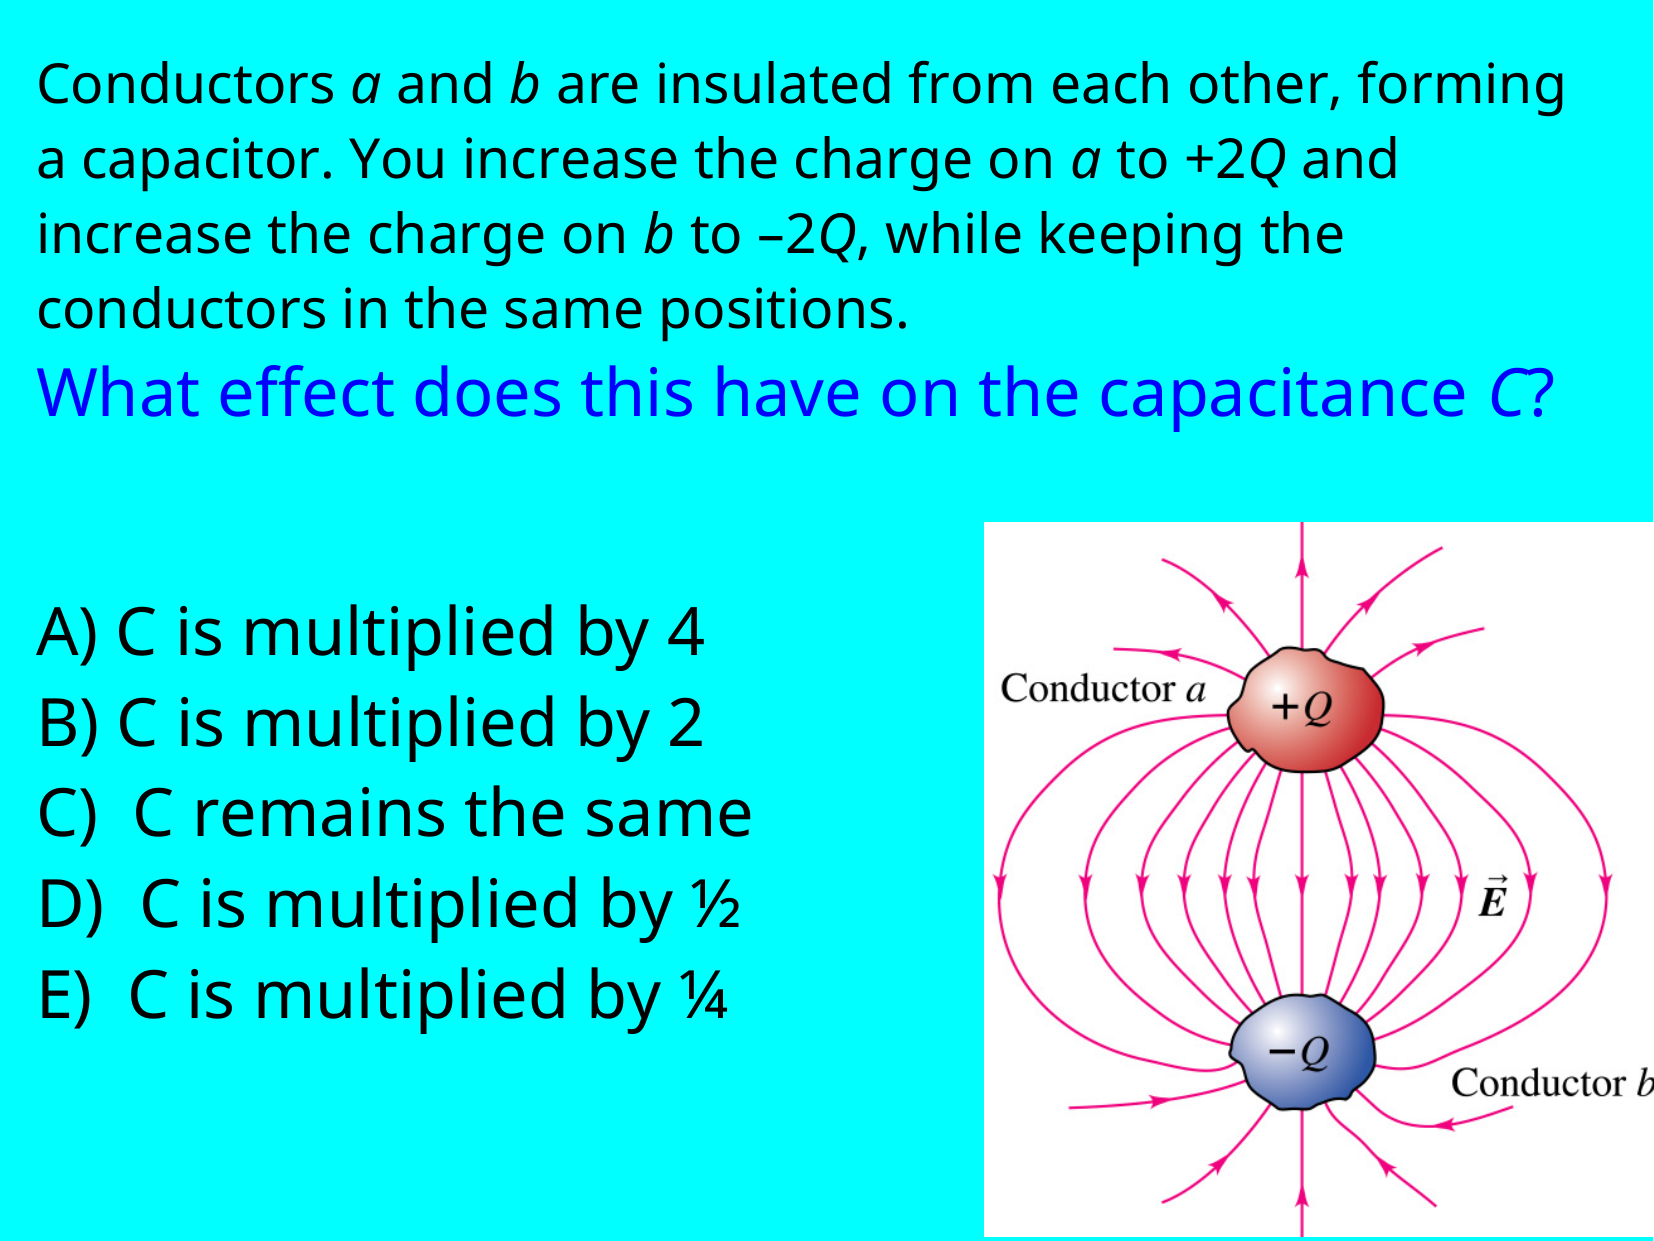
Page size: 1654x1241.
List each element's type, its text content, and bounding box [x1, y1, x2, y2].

picture [0, 0, 1654, 1241]
text_box Conductors a and b are insulated from each other, forming a capacitor. You increase the charge on a to +2Q and increase the charge on b to –2Q, while keeping the conductors in the same positions. What effect does this have on the capacitance C? A) C is multiplied by 4 B) C is multiplied by 2 C) C remains the same D) C is multiplied by ½ E) C is multiplied by ¼ [21, 36, 1606, 1241]
